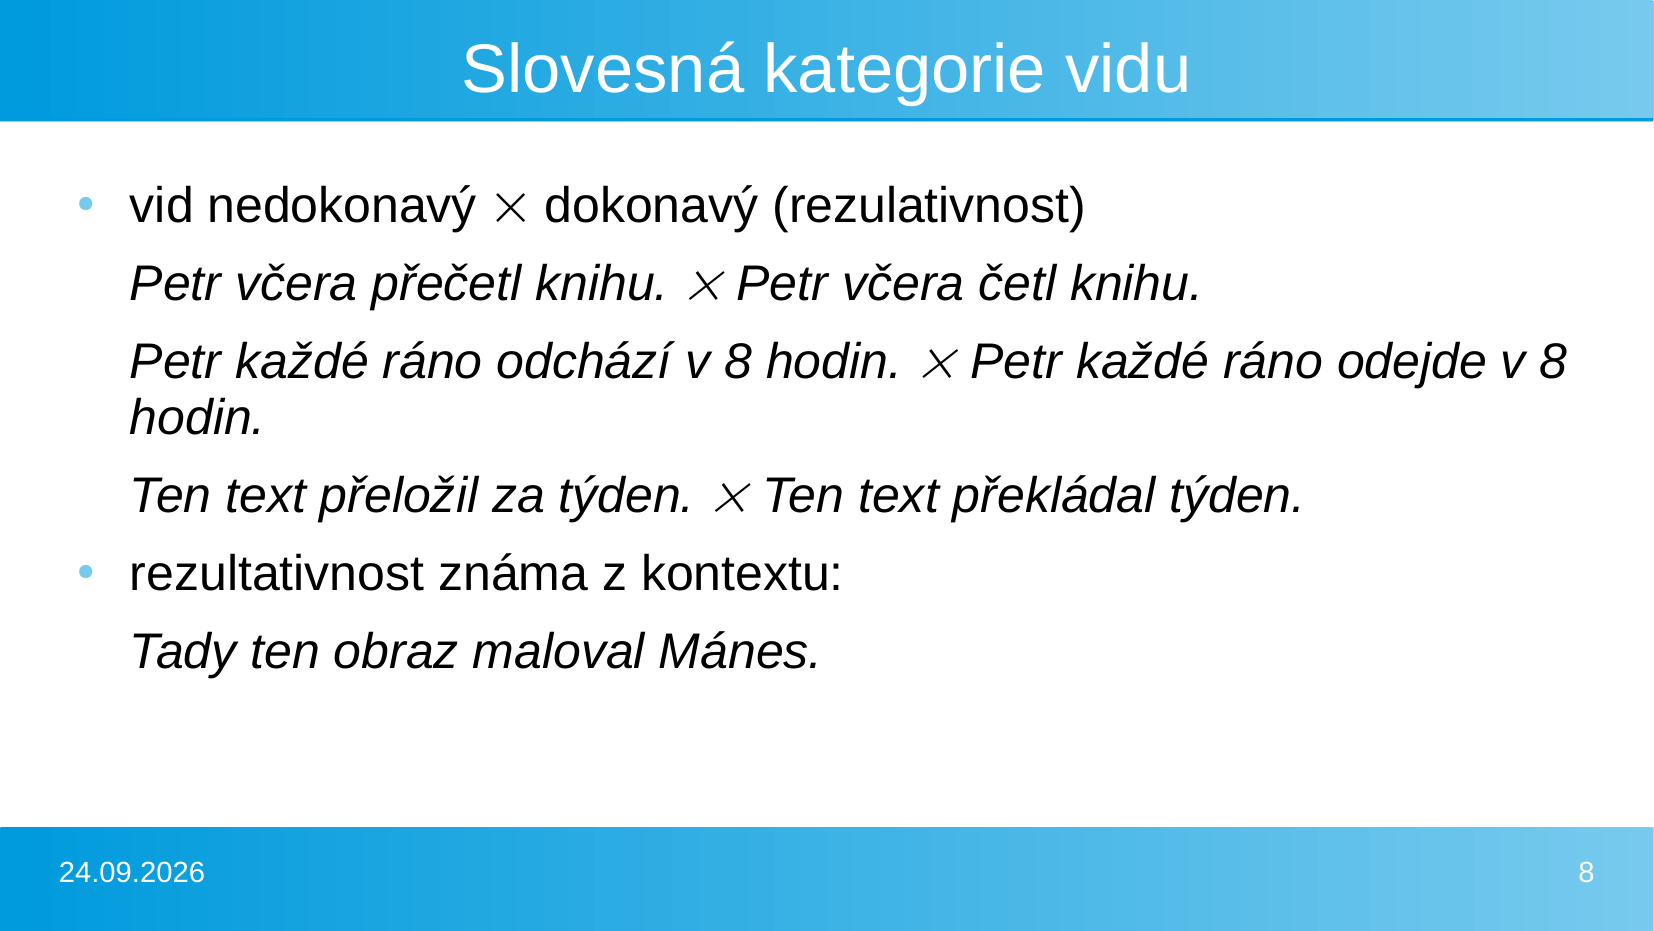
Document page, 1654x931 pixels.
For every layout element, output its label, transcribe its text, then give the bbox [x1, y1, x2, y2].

list vid nedokonavý  dokonavý (rezulativnost) Petr včera přečetl knihu.  Petr včera četl knihu. Petr každé ráno odchází v 8 hodin.  Petr každé ráno odejde v 8 hodin. Ten text přeložil za týden.  Ten text překládal týden. rezultativnost známa z kontextu: Tady ten obraz maloval Mánes. [59, 177, 1595, 768]
title Slovesná kategorie vidu [59, 29, 1595, 108]
